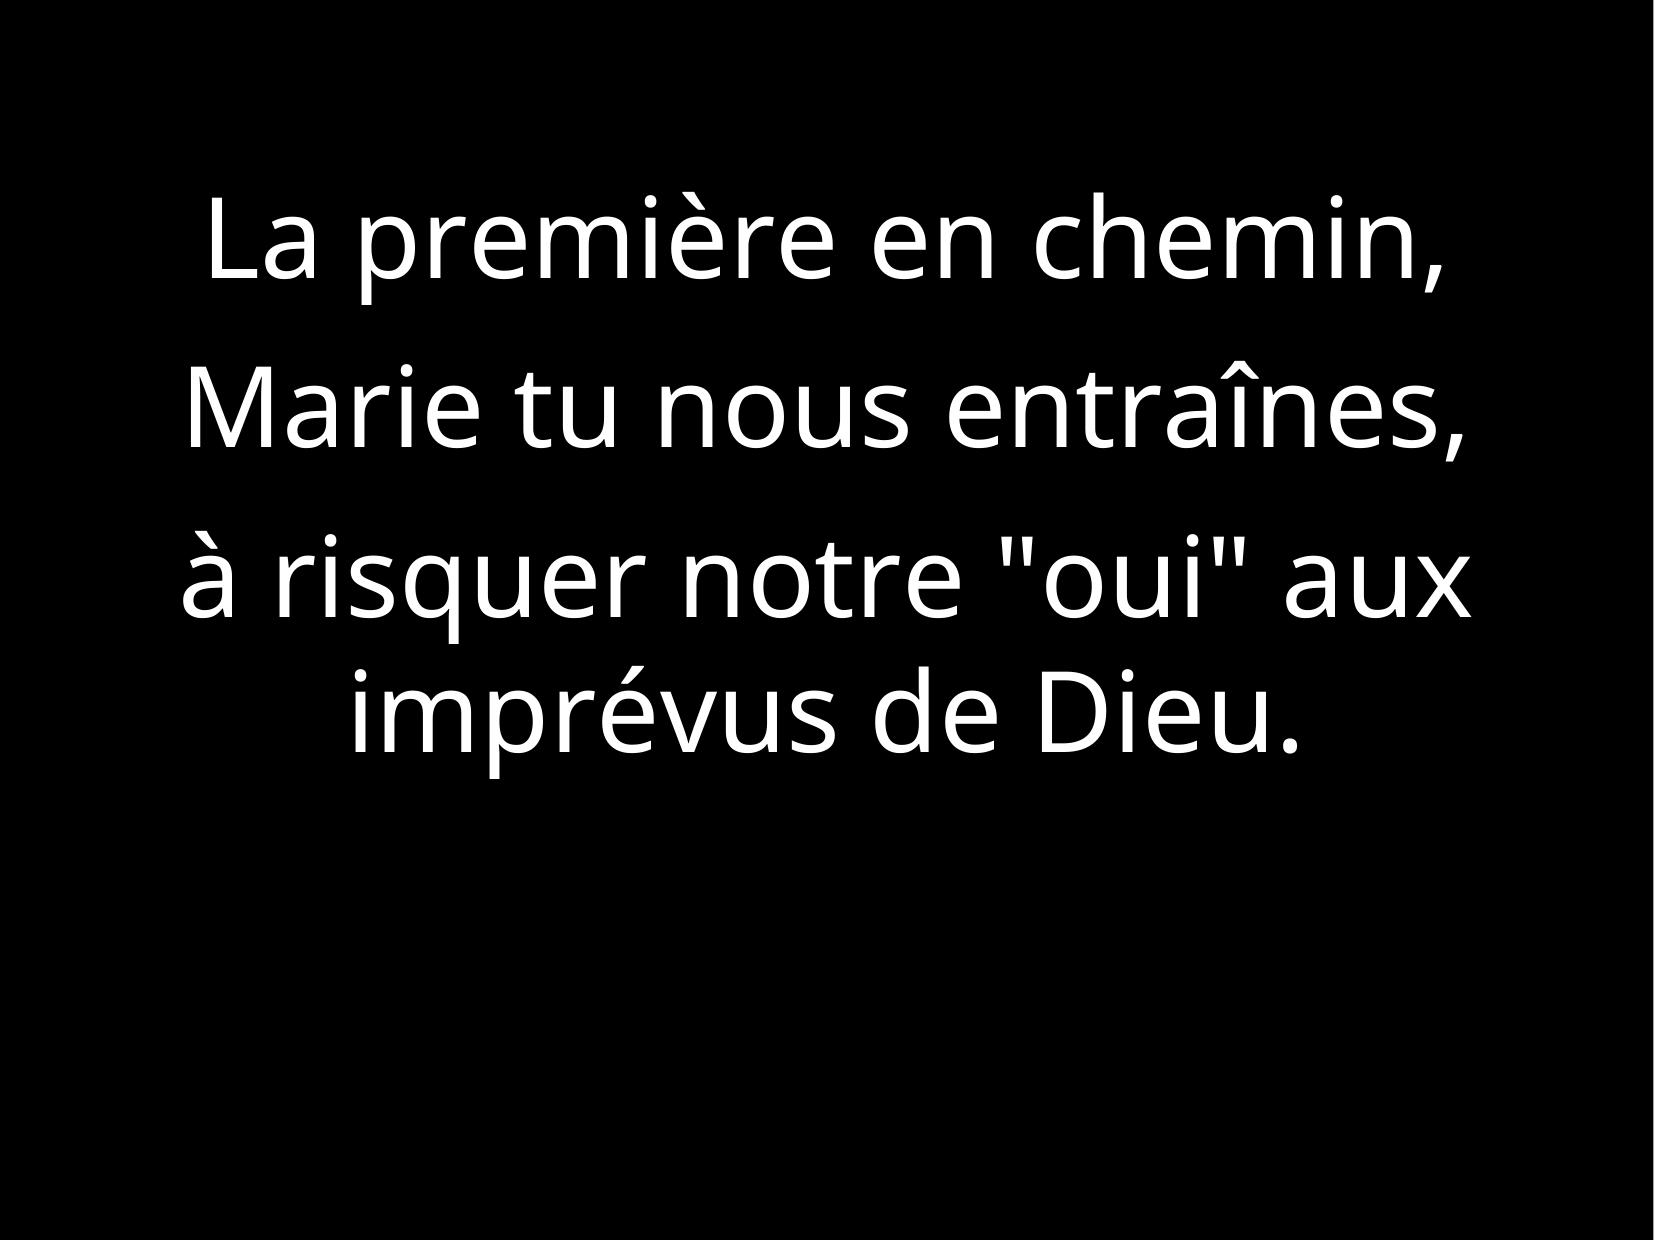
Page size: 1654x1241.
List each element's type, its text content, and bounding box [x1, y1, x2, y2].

list La première en chemin, Marie tu nous entraînes, à risquer notre "oui" aux imprévus de Dieu. [82, 99, 1571, 1108]
